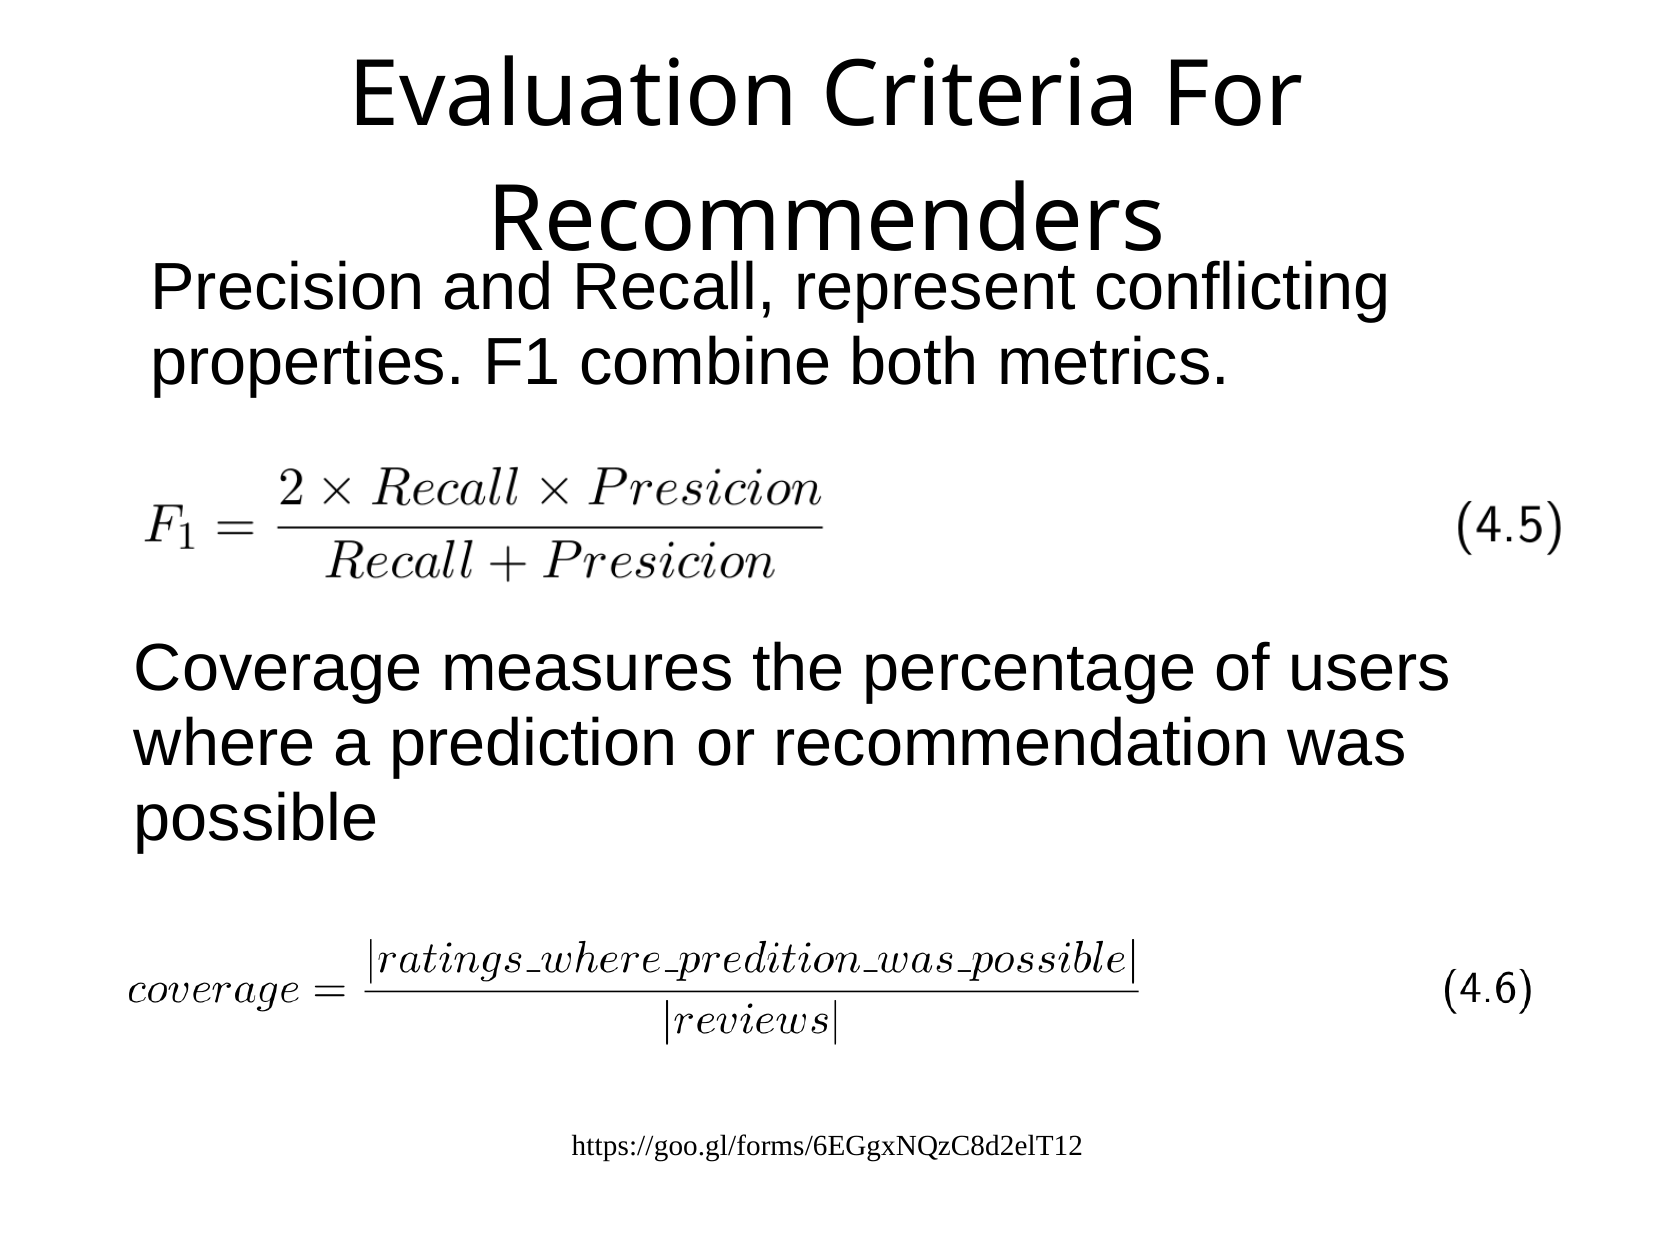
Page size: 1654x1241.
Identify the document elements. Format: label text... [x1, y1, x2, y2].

text_box Coverage measures the percentage of users where a prediction or recommendation was possible [119, 622, 1612, 863]
list Precision and Recall, represent conflicting properties. F1 combine both metrics. [79, 248, 1568, 465]
picture [130, 426, 1582, 622]
title Evaluation Criteria For Recommenders [82, 49, 1571, 257]
picture [71, 916, 1561, 1093]
